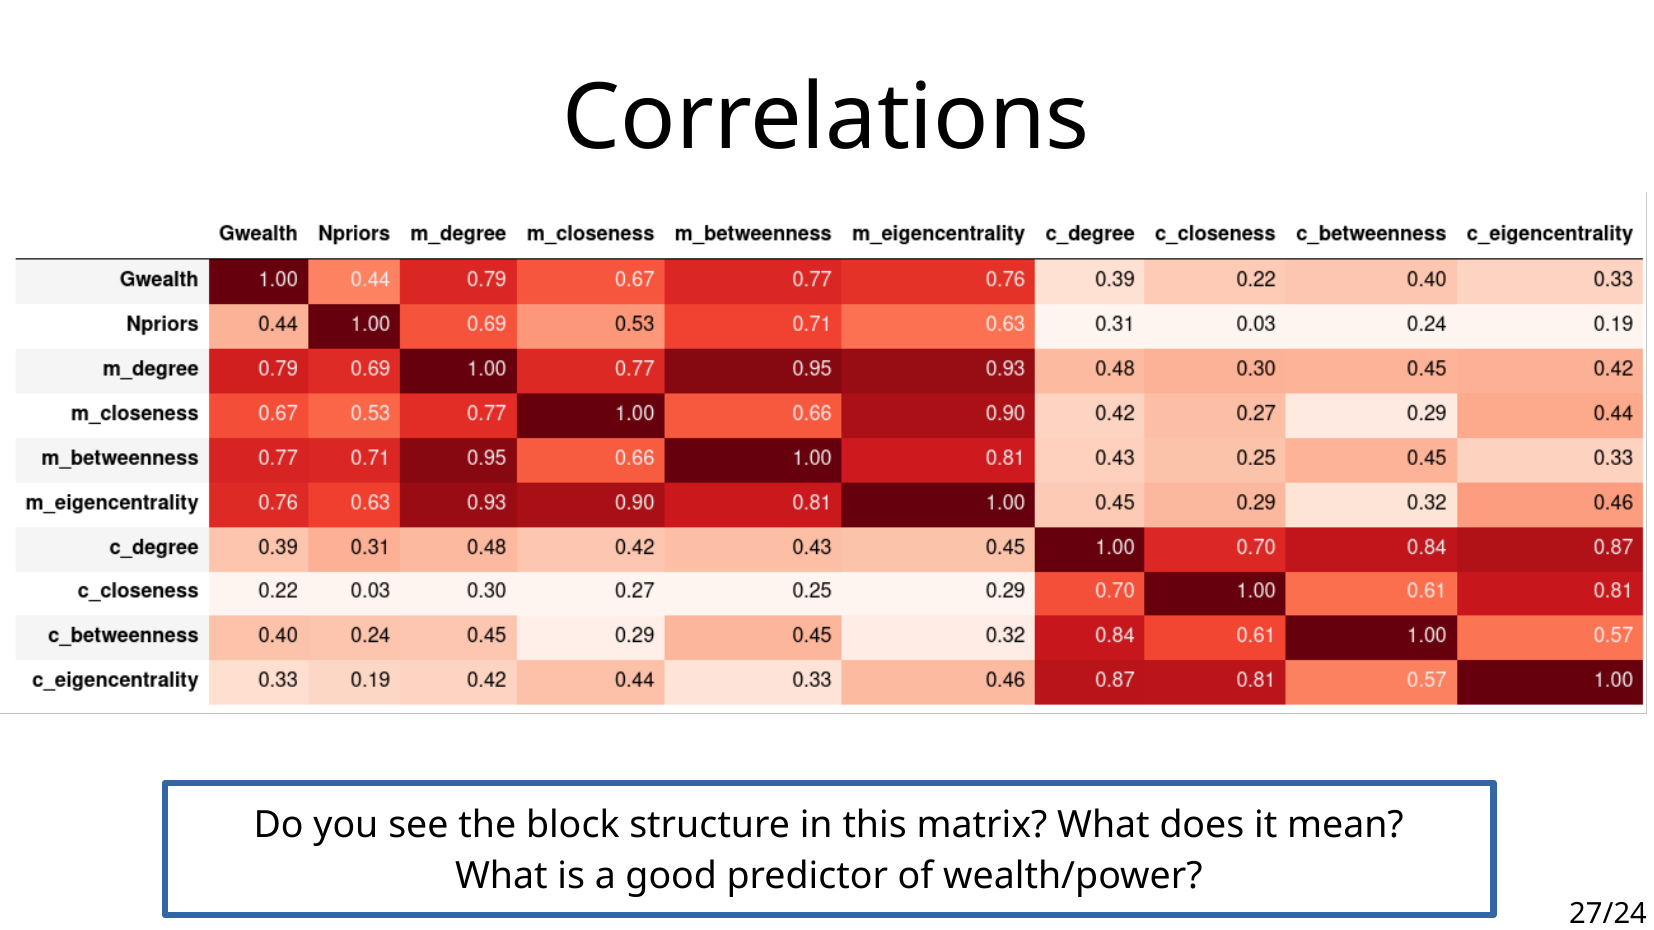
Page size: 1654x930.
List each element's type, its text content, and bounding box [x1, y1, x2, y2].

title Correlations [82, 1, 1571, 192]
picture [0, 192, 1652, 715]
text_box Do you see the block structure in this matrix? What does it mean? What is a good predictor of wealth/power? [164, 782, 1494, 916]
